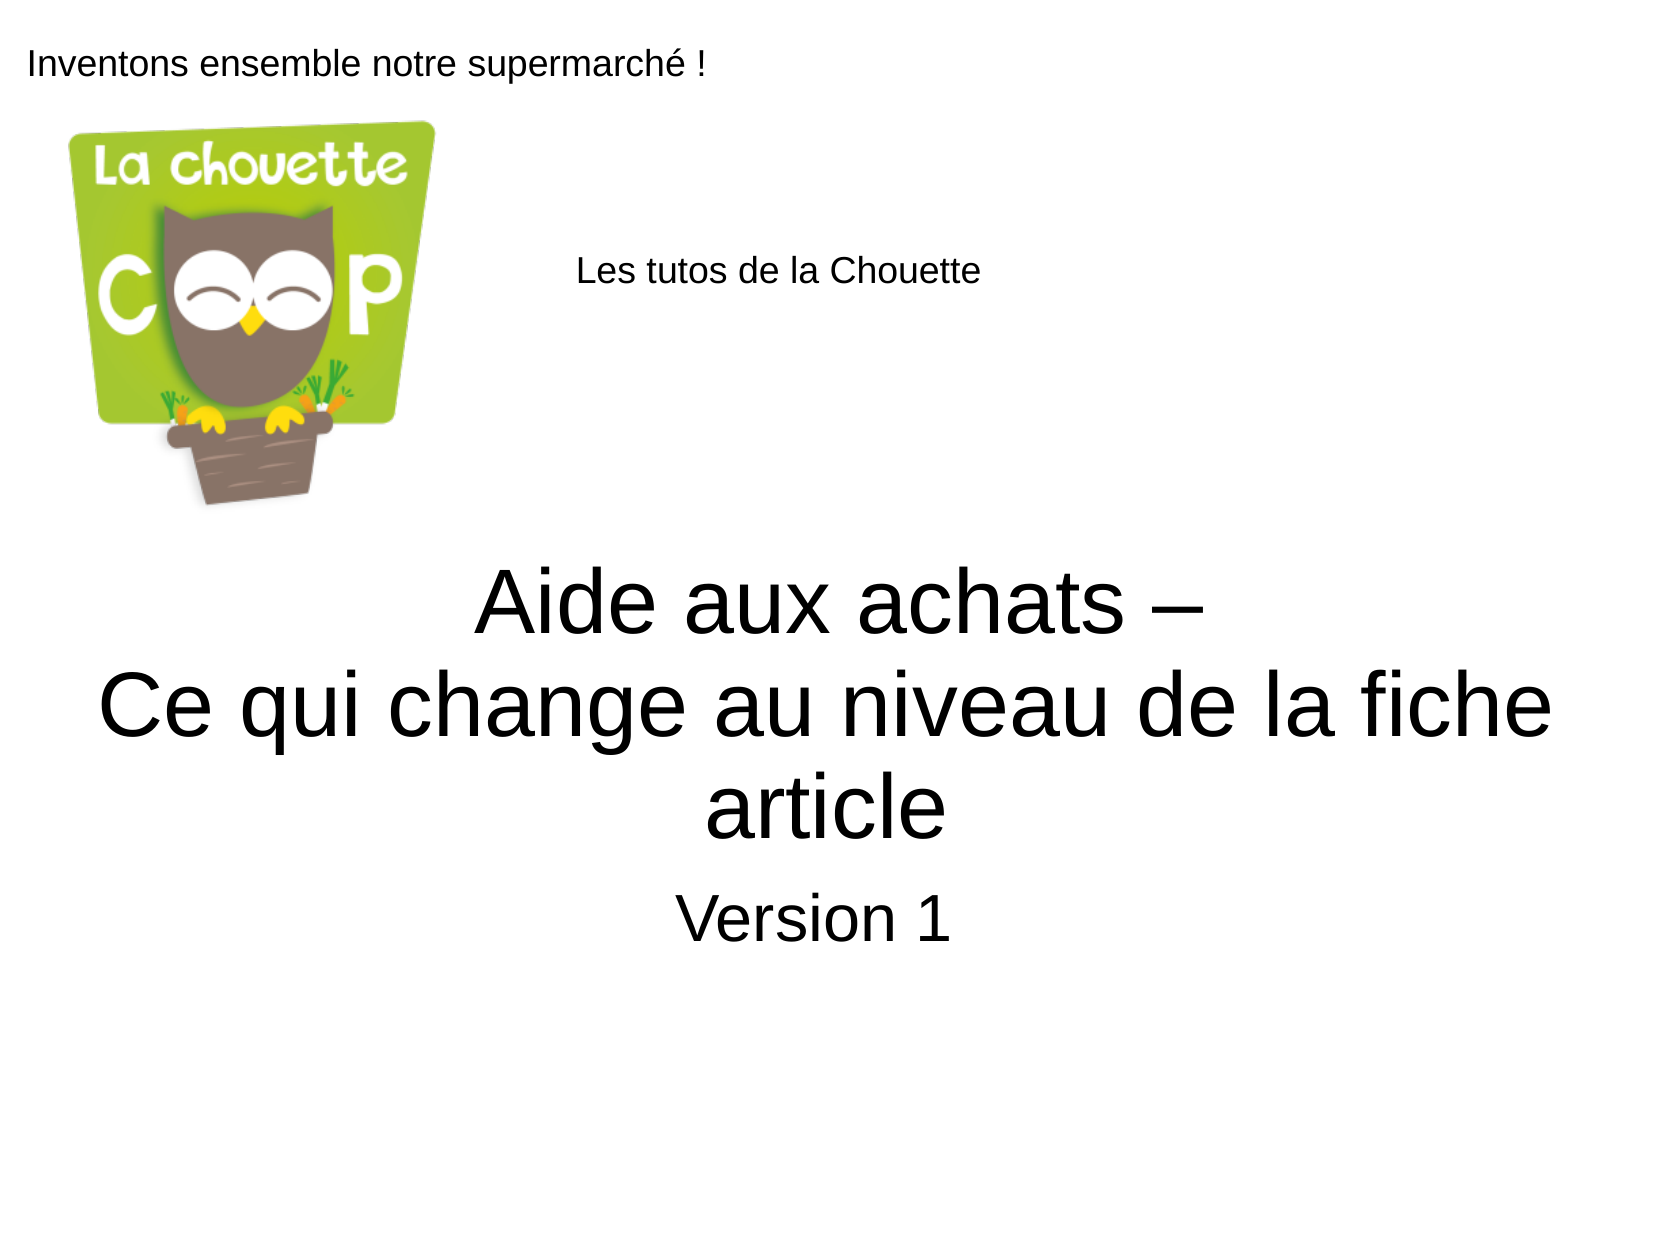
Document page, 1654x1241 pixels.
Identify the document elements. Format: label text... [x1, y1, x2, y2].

picture [59, 106, 447, 514]
text_box Les tutos de la Chouette [561, 242, 1271, 299]
subtitle Aide aux achats – Ce qui change au niveau de la fiche article Version 1 [82, 551, 1571, 961]
text_box Inventons ensemble notre supermarché ! [11, 35, 722, 93]
